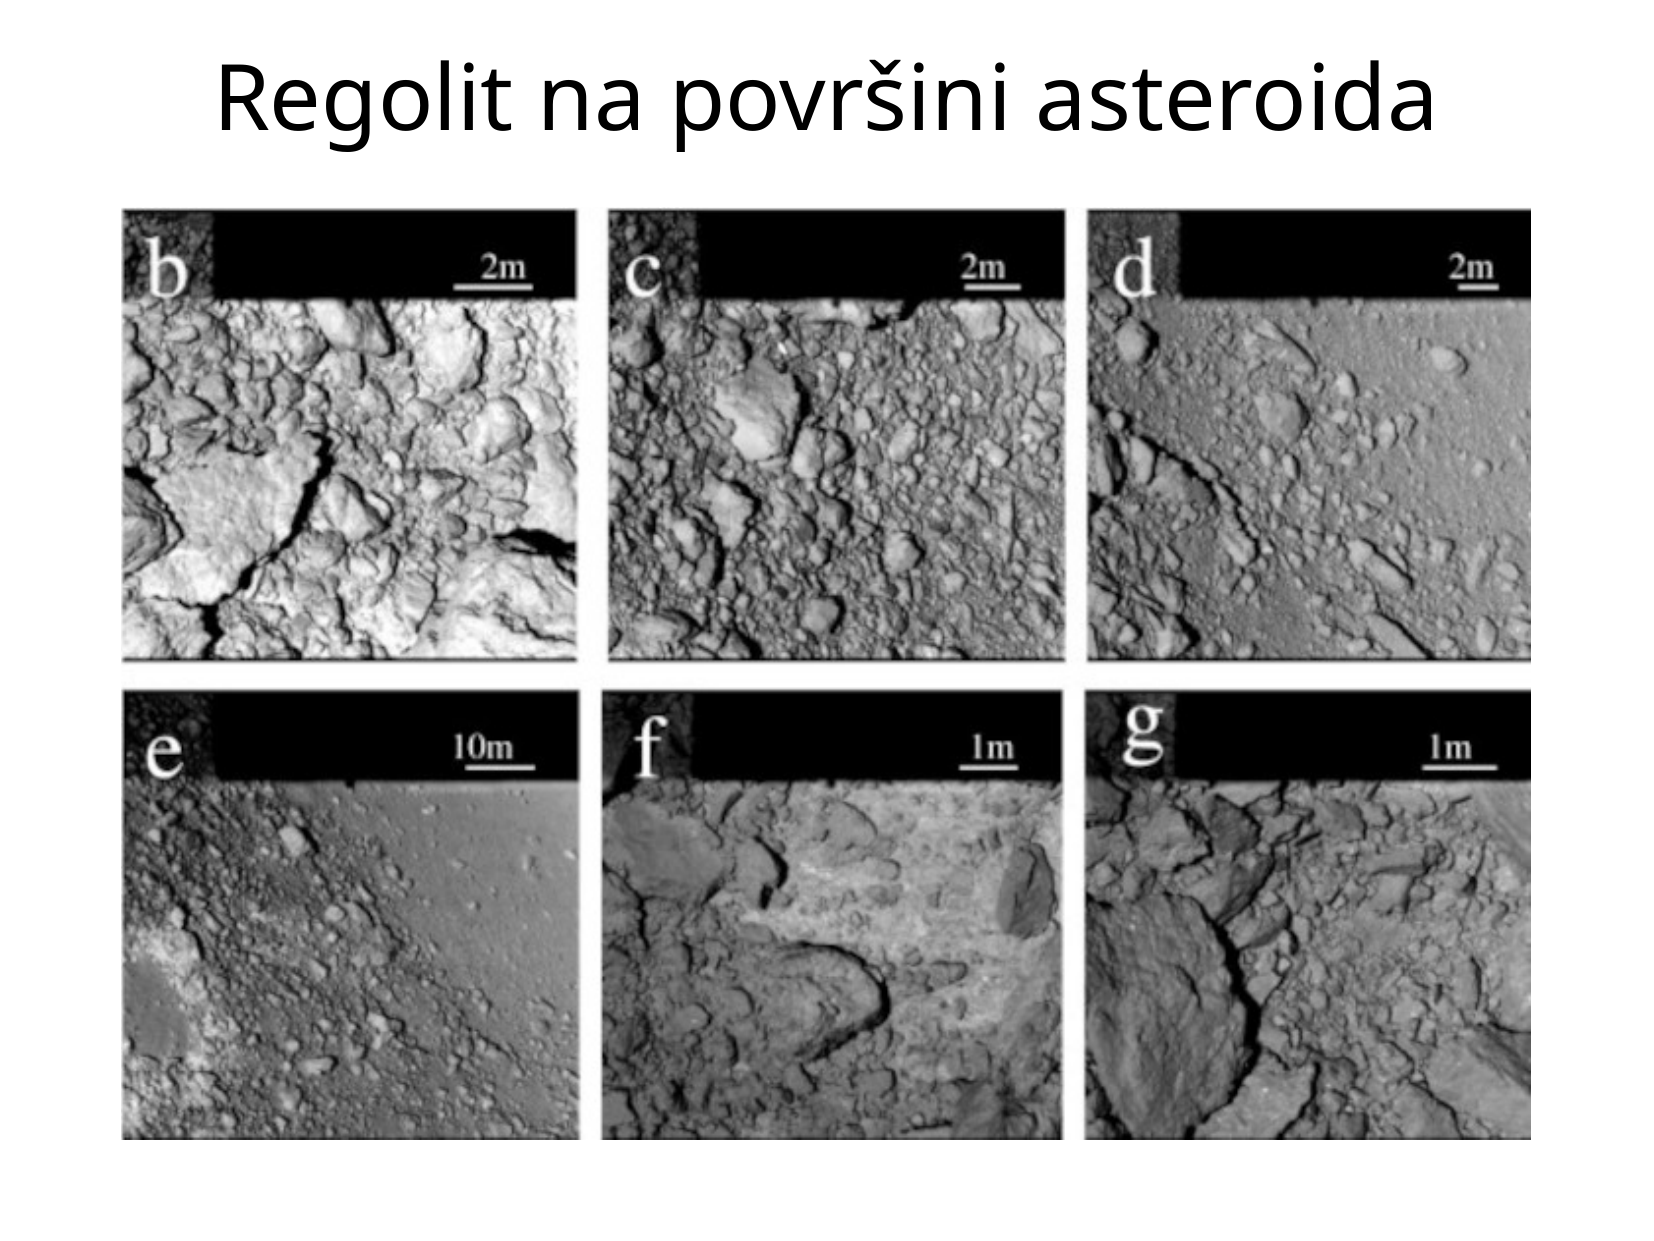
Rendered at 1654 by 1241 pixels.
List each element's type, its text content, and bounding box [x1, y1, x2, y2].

picture [121, 207, 1531, 1141]
title Regolit na površini asteroida [82, 30, 1571, 161]
